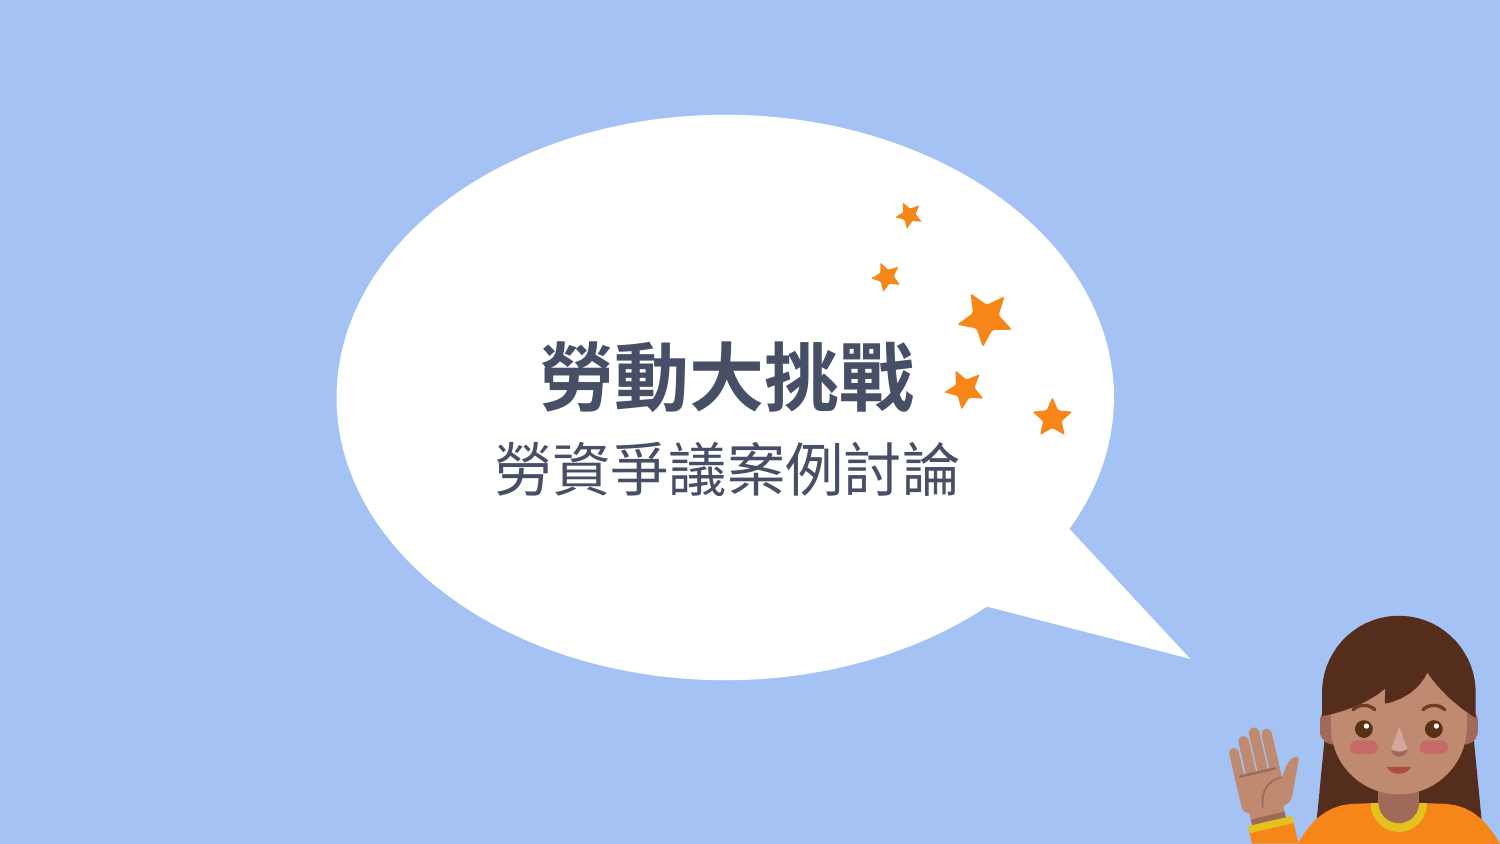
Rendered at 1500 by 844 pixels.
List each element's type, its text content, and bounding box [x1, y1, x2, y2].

text_box [932, 449, 947, 458]
text_box [808, 461, 818, 473]
subtitle 勞動大挑戰 勞資爭議案例討論 [348, 315, 1069, 445]
text_box [945, 371, 983, 409]
text_box [501, 445, 545, 463]
text_box [1229, 615, 1500, 844]
text_box [336, 114, 1191, 681]
